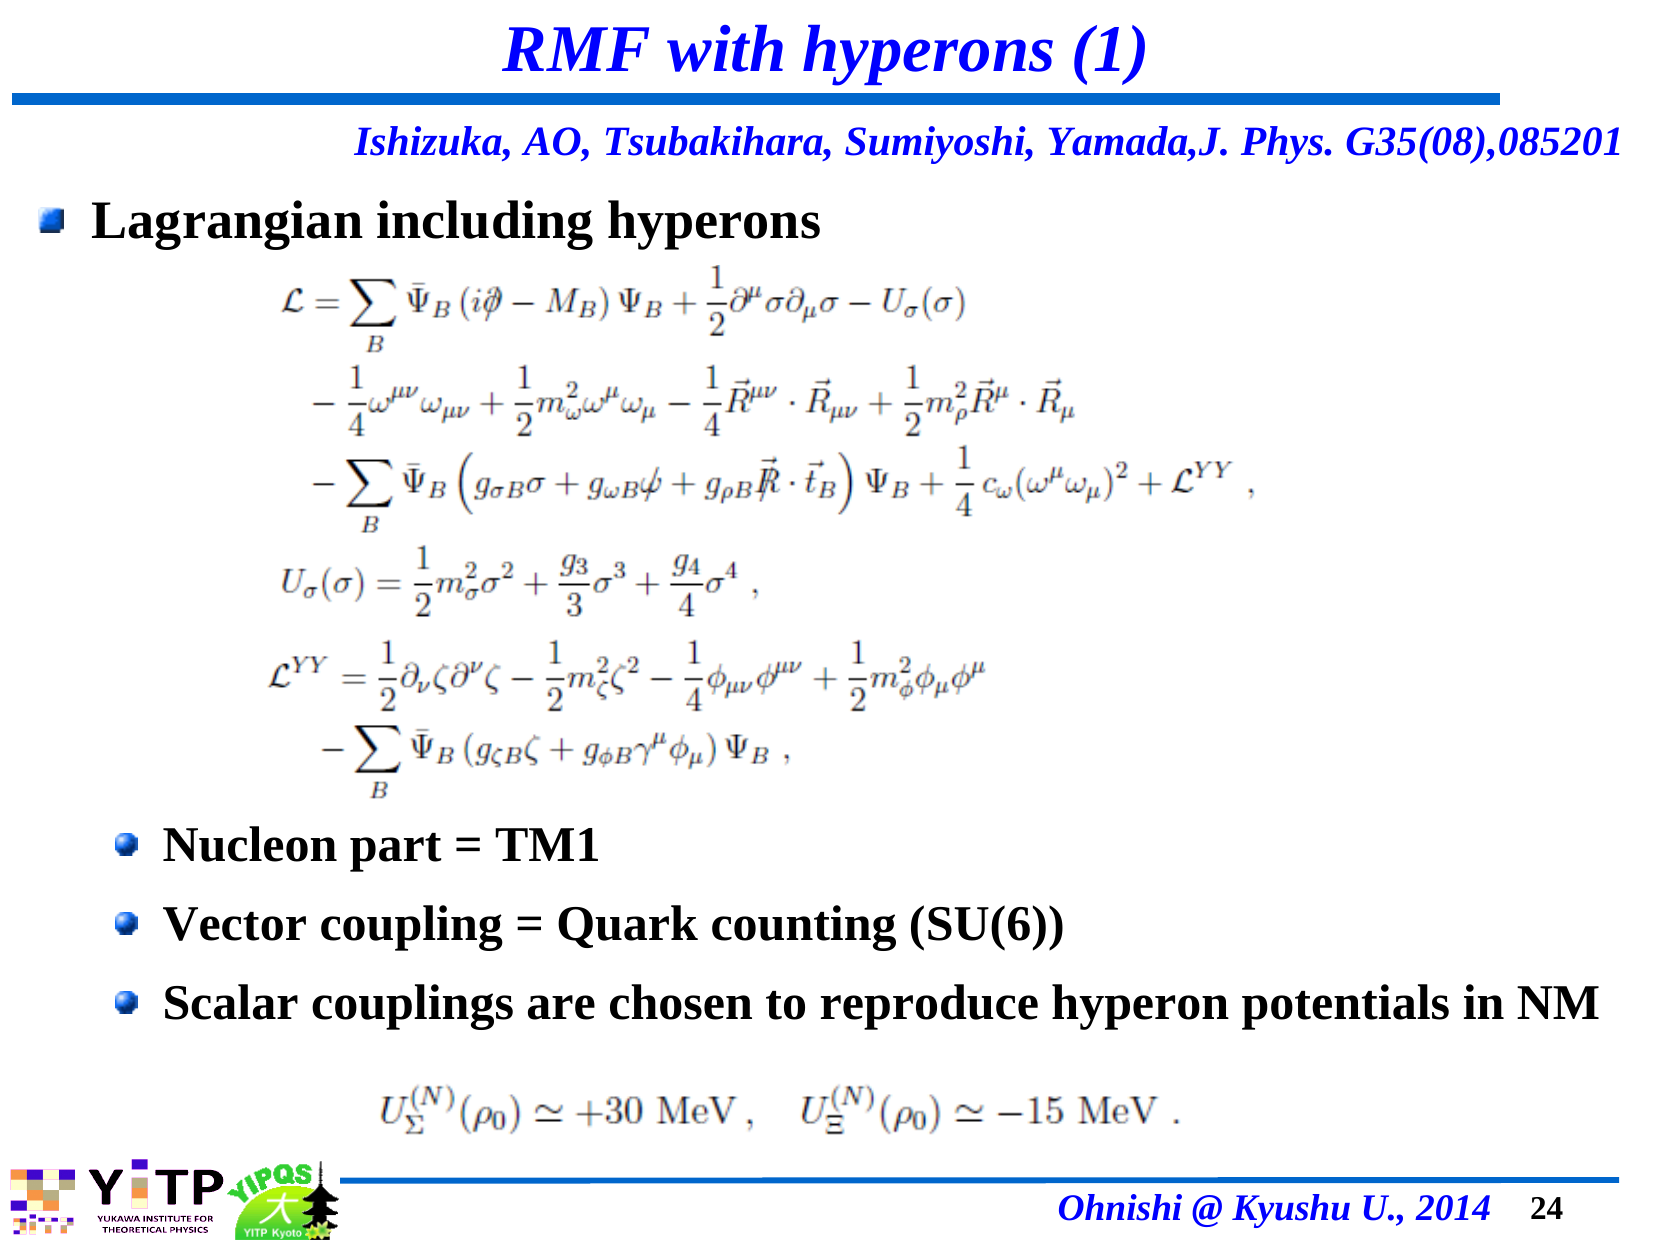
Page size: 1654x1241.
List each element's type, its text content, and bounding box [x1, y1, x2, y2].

picture [361, 1062, 1193, 1153]
picture [0, 1154, 340, 1241]
picture [259, 265, 1280, 804]
text_box Ishizuka, AO, Tsubakihara, Sumiyoshi, Yamada,J. Phys. G35(08),085201 [354, 118, 1626, 166]
list Lagrangian including hyperons Nucleon part = TM1 Vector coupling = Quark counting (SU(6)) Scalar couplings are chosen to reproduce hyperon potentials in NM [20, 189, 1621, 1202]
title RMF with hyperons (1) [0, 0, 1654, 99]
